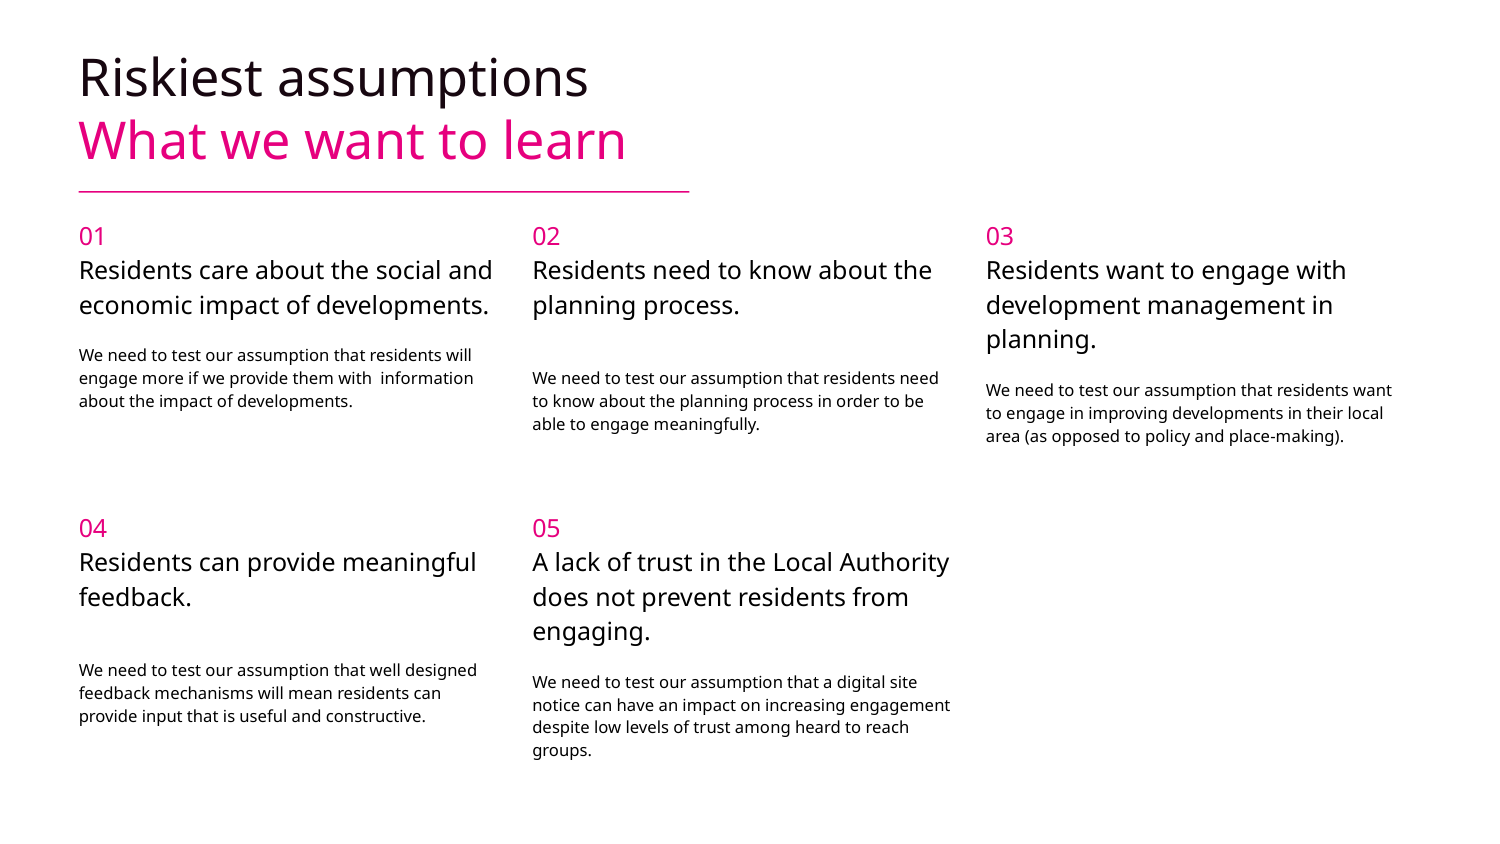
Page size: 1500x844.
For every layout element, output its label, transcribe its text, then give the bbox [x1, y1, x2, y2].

text_box 01 Residents care about the social and economic impact of developments. We need to test our assumption that residents will engage more if we provide them with information about the impact of developments. [78, 216, 500, 412]
text_box 02 Residents need to know about the planning process. We need to test our assumption that residents need to know about the planning process in order to be able to engage meaningfully. [532, 216, 954, 434]
text_box Riskiest assumptions What we want to learn [78, 44, 986, 216]
text_box 05 A lack of trust in the Local Authority does not prevent residents from engaging. We need to test our assumption that a digital site notice can have an impact on increasing engagement despite low levels of trust among heard to reach groups. [532, 507, 954, 761]
text_box 03 Residents want to engage with development management in planning. We need to test our assumption that residents want to engage in improving developments in their local area (as opposed to policy and place-making). [985, 215, 1407, 446]
text_box 04 Residents can provide meaningful feedback. We need to test our assumption that well designed feedback mechanisms will mean residents can provide input that is useful and constructive. [78, 507, 500, 726]
